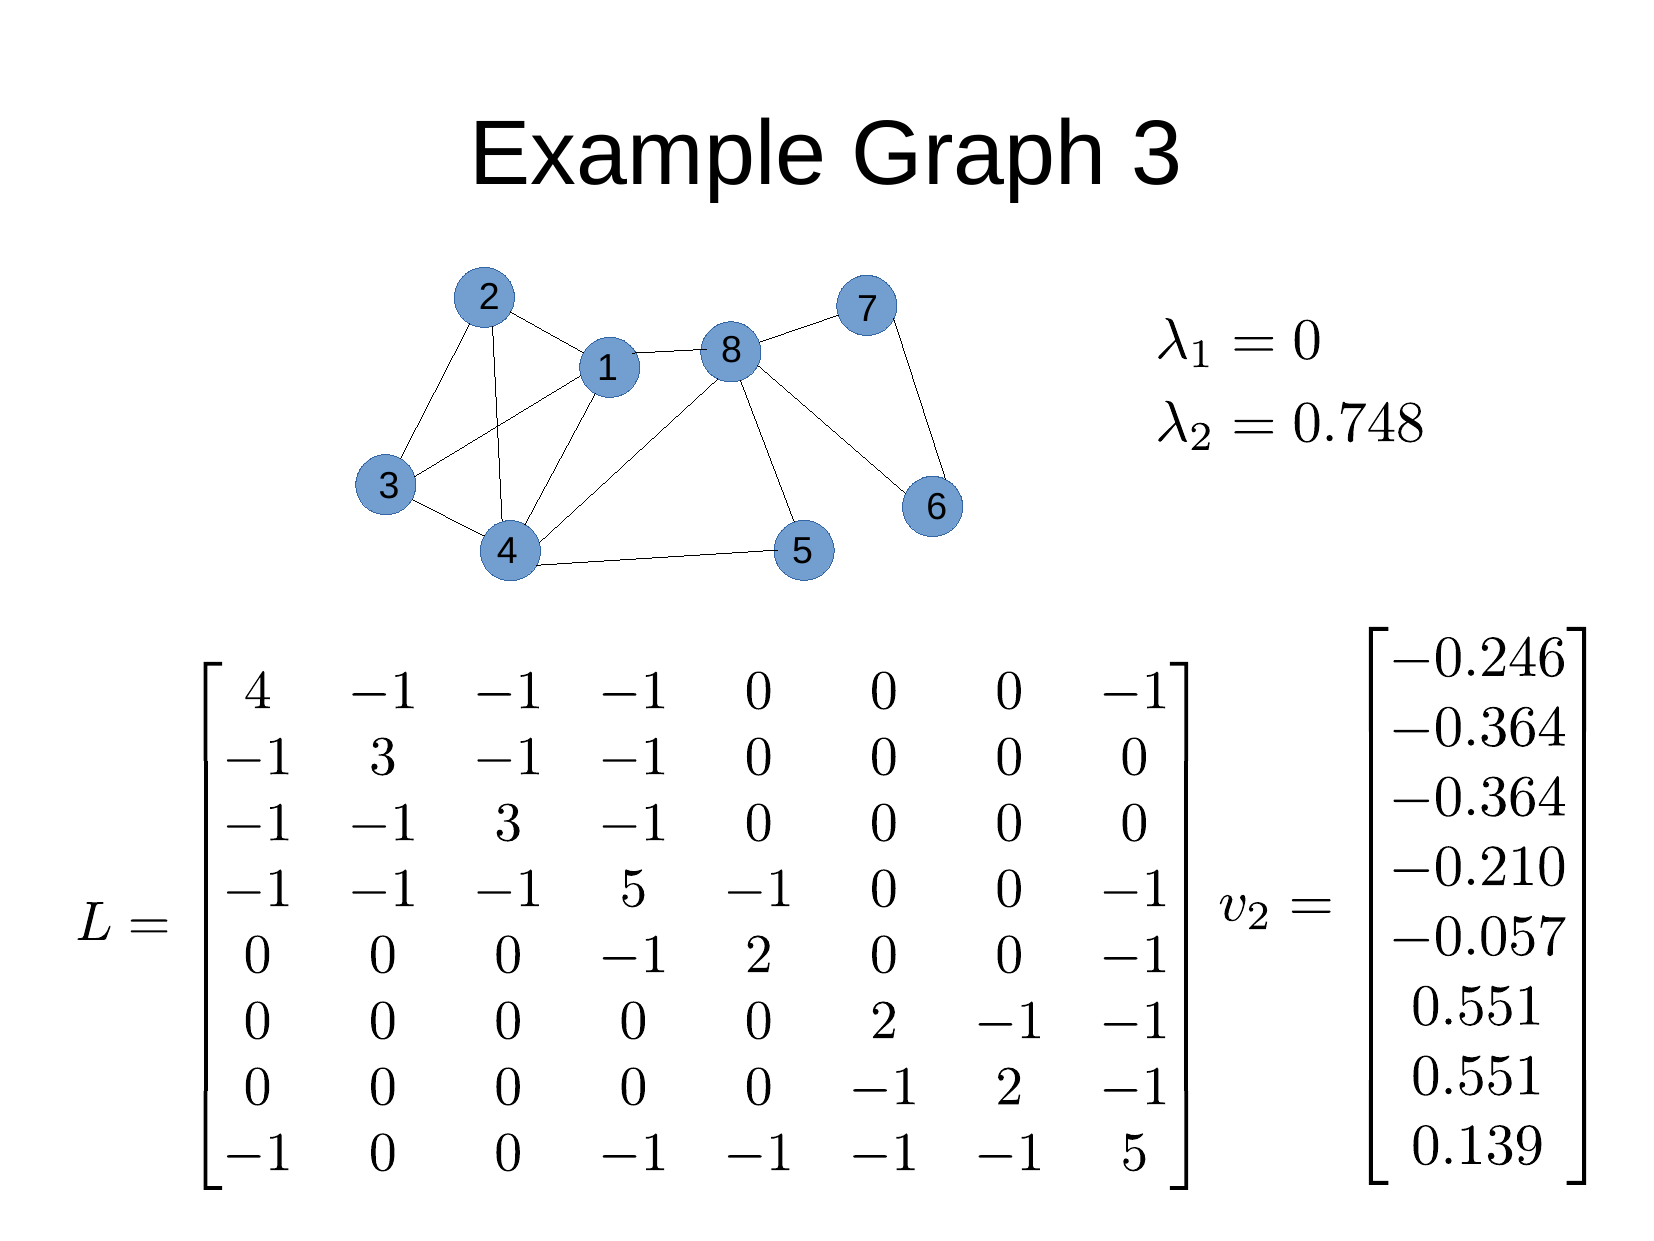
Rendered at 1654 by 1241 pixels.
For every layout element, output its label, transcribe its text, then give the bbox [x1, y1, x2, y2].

text_box [893, 290, 897, 319]
text_box [454, 275, 464, 320]
text_box [718, 378, 746, 382]
text_box 1 [582, 338, 633, 396]
text_box 7 [842, 279, 893, 337]
text_box [836, 288, 842, 323]
text_box [828, 532, 835, 569]
text_box [700, 350, 706, 369]
text_box [633, 348, 640, 387]
text_box [1155, 318, 1322, 368]
text_box [75, 661, 1207, 1191]
text_box [902, 485, 911, 528]
text_box 2 [464, 267, 515, 325]
text_box [852, 275, 882, 279]
text_box [757, 337, 761, 365]
text_box [533, 530, 541, 571]
text_box [1155, 400, 1426, 451]
text_box 3 [363, 456, 415, 514]
title Example Graph 3 [82, 49, 1571, 257]
text_box 6 [911, 477, 962, 535]
text_box 4 [482, 521, 533, 579]
text_box 5 [777, 521, 828, 579]
text_box [701, 335, 706, 349]
text_box [1218, 626, 1606, 1186]
text_box 8 [706, 320, 757, 378]
text_box [355, 465, 363, 505]
